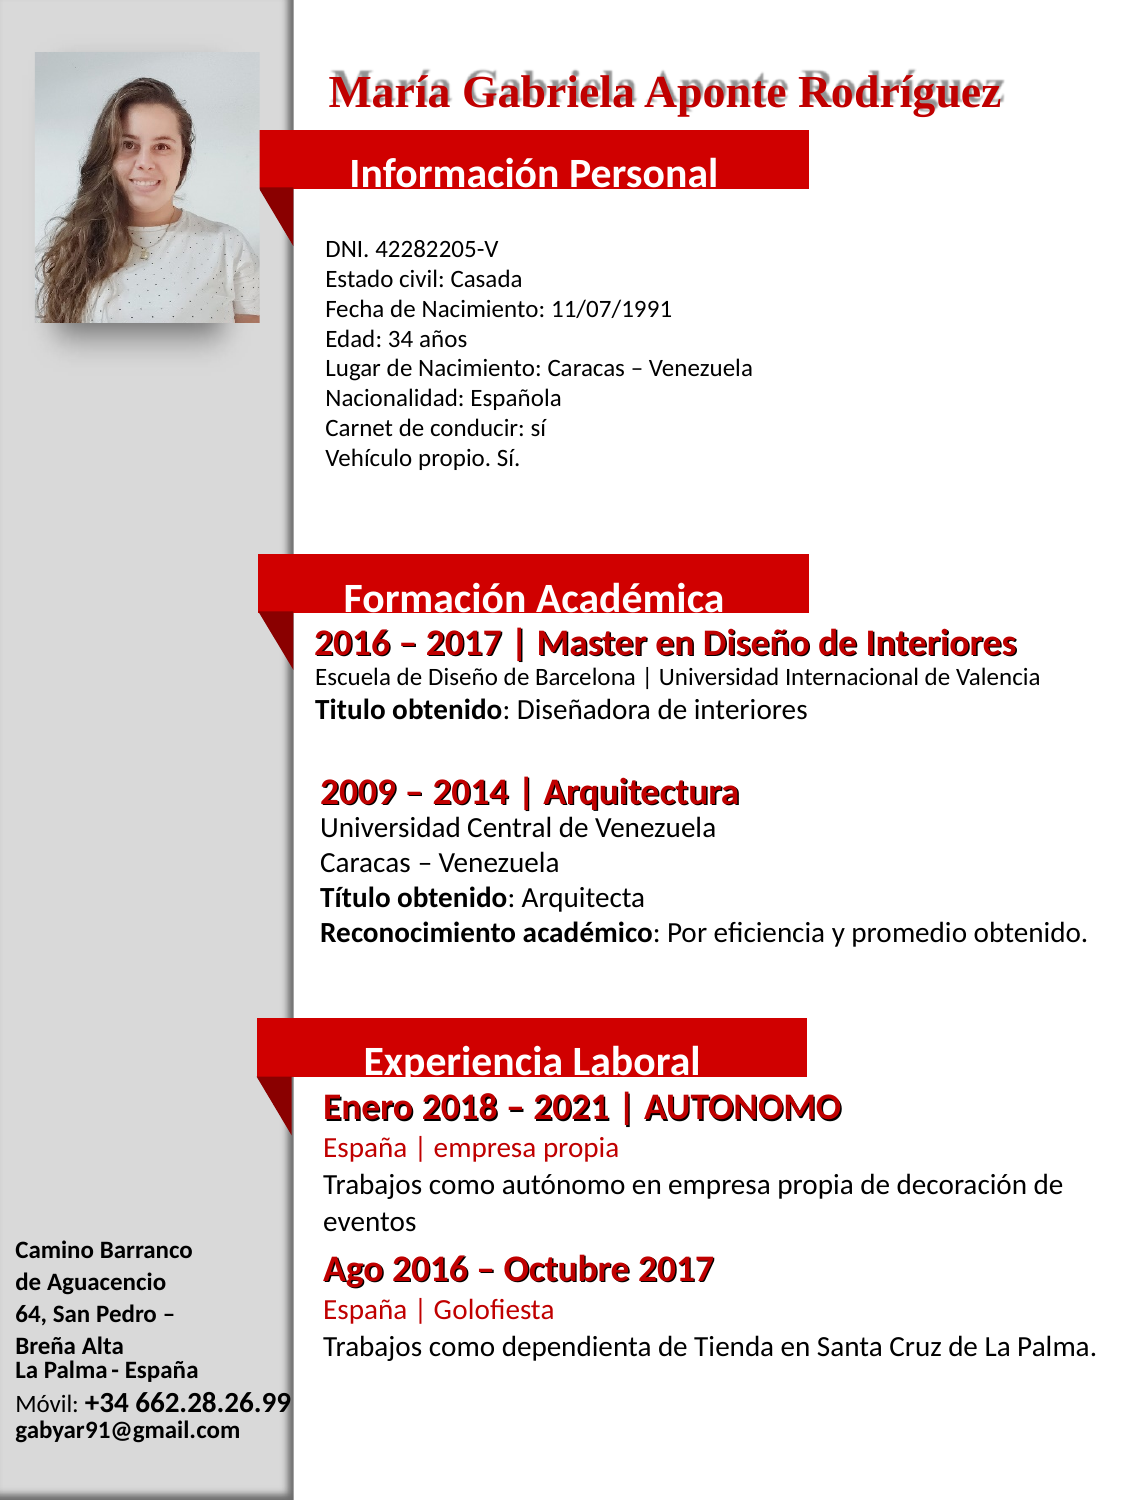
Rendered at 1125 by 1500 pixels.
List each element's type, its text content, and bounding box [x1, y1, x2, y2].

text_box 2014 [432, 764, 509, 814]
picture [0, 0, 294, 1500]
text_box Camino Barranco de Aguacencio 64, San Pedro – Breña Alta [15, 1231, 201, 1265]
text_box : [507, 876, 515, 911]
text_box | Arquitectura [509, 764, 808, 814]
text_box La Palma [15, 1351, 111, 1381]
text_box Móvil: +34 662.28.26.99 [15, 1381, 381, 1415]
text_box Título obtenido [320, 876, 507, 911]
text_box Experiencia Laboral [363, 1031, 811, 1079]
text_box Ago 2016 – Octubre 2017 [323, 1241, 735, 1292]
text_box - España [111, 1351, 252, 1381]
text_box Formación Académica [344, 567, 849, 615]
text_box – [418, 841, 437, 876]
text_box Caracas [320, 841, 418, 876]
text_box España | Golofiesta [323, 1288, 717, 1324]
text_box [258, 554, 809, 670]
text_box Titulo obtenido: Diseñadora de interiores [300, 681, 1053, 733]
text_box [260, 130, 809, 247]
text_box Reconocimiento académico [320, 911, 653, 950]
picture [299, 39, 1035, 143]
text_box Trabajos como dependienta de Tienda en Santa Cruz de La Palma. [323, 1324, 1115, 1362]
text_box gabyar91@gmail.com [15, 1411, 314, 1445]
text_box Venezuela [439, 841, 601, 876]
text_box Por eficiencia y promedio obtenido. [661, 911, 1095, 955]
text_box Universidad Central de Venezuela [320, 806, 859, 845]
text_box 2016 – 2017 | Master en Diseño de Interiores [314, 615, 1083, 666]
text_box : [653, 911, 661, 950]
text_box María Gabriela Aponte Rodríguez [328, 58, 1125, 125]
text_box Escuela de Diseño de Barcelona | Universidad Internacional de Valencia [315, 659, 1068, 704]
text_box – [405, 764, 430, 814]
text_box Arquitecta [515, 876, 687, 911]
text_box Información Personal [349, 142, 839, 199]
text_box DNI. 42282205-V Estado civil: Casada Fecha de Nacimiento: 11/07/1991 Edad: 34 años Lugar de Nacimiento: Caracas – Venezuela Nacionalidad: Española Carnet de conducir: sí Vehículo propio. Sí. [310, 224, 772, 483]
text_box España | empresa propia [323, 1126, 717, 1163]
text_box 2009 [320, 764, 405, 814]
text_box [256, 1018, 807, 1136]
text_box Enero 2018 – 2021 | AUTONOMO [323, 1079, 967, 1130]
text_box Trabajos como autónomo en empresa propia de decoración de eventos [323, 1163, 1086, 1202]
